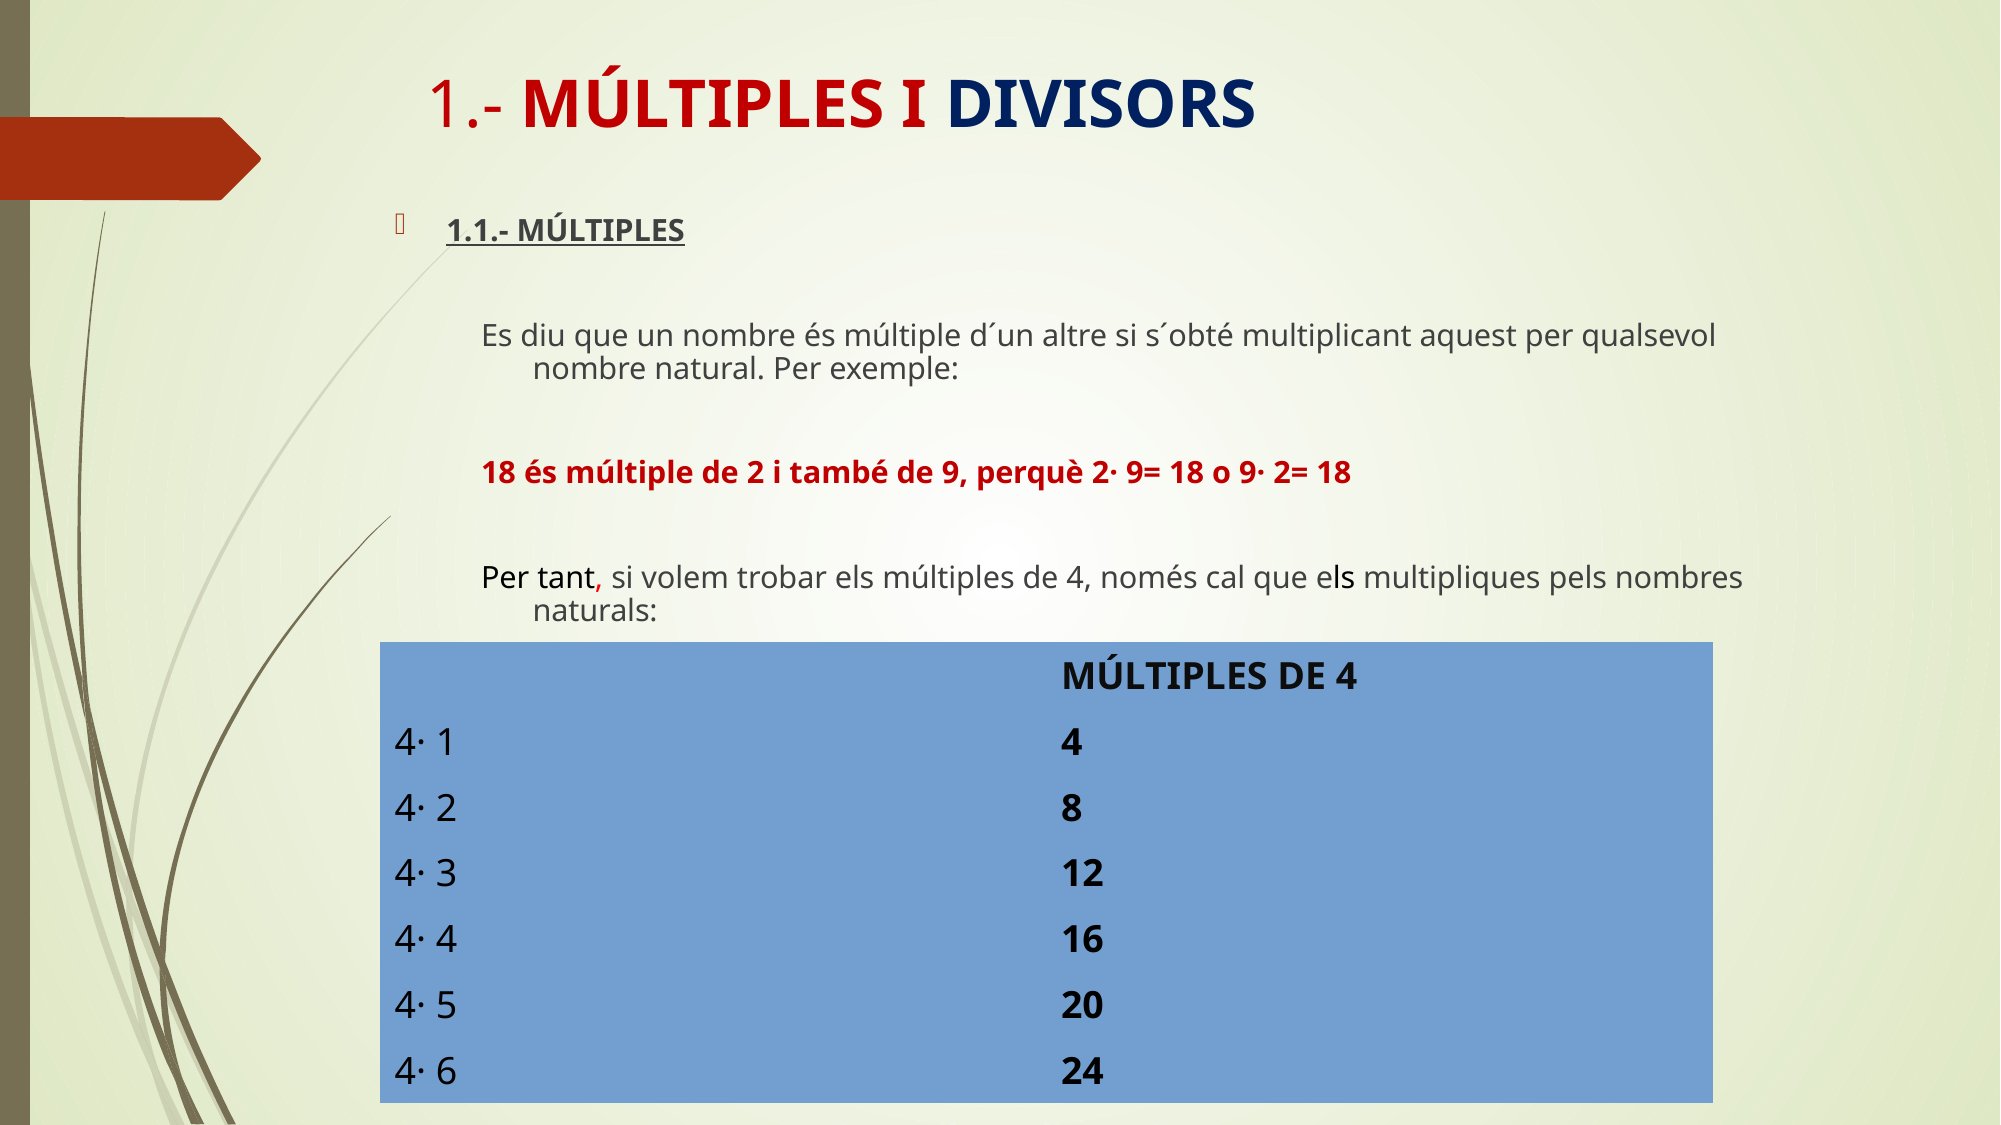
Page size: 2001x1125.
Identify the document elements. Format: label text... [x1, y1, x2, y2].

table_cell 4 [1046, 708, 1713, 774]
table_cell 8 [1046, 774, 1713, 840]
table_cell 4· 3 [380, 840, 1046, 905]
table_cell 4· 4 [380, 905, 1046, 971]
table_cell 16 [1046, 905, 1713, 971]
table_cell 12 [1046, 840, 1713, 905]
table_header MÚLTIPLES DE 4 [1046, 642, 1713, 708]
table_header [380, 642, 1046, 708]
table_cell 24 [1046, 1037, 1713, 1103]
table_cell 4· 1 [380, 708, 1046, 774]
table_cell 20 [1046, 971, 1713, 1037]
list 1.1.- MÚLTIPLES Es diu que un nombre és múltiple d´un altre si s´obté multiplicant aquest per qualsevol nombre natural. Per exemple: 18 és múltiple de 2 i també de 9, perquè 2· 9= 18 o 9· 2= 18 Per tant, si volem trobar els múltiples de 4, només cal que els multipliques pels nombres naturals: [379, 207, 1843, 642]
table_cell 4· 5 [380, 971, 1046, 1037]
table_cell 4· 6 [380, 1037, 1046, 1103]
table_cell 4· 2 [380, 774, 1046, 840]
title 1.- MÚLTIPLES I DIVISORS [411, 49, 1874, 155]
